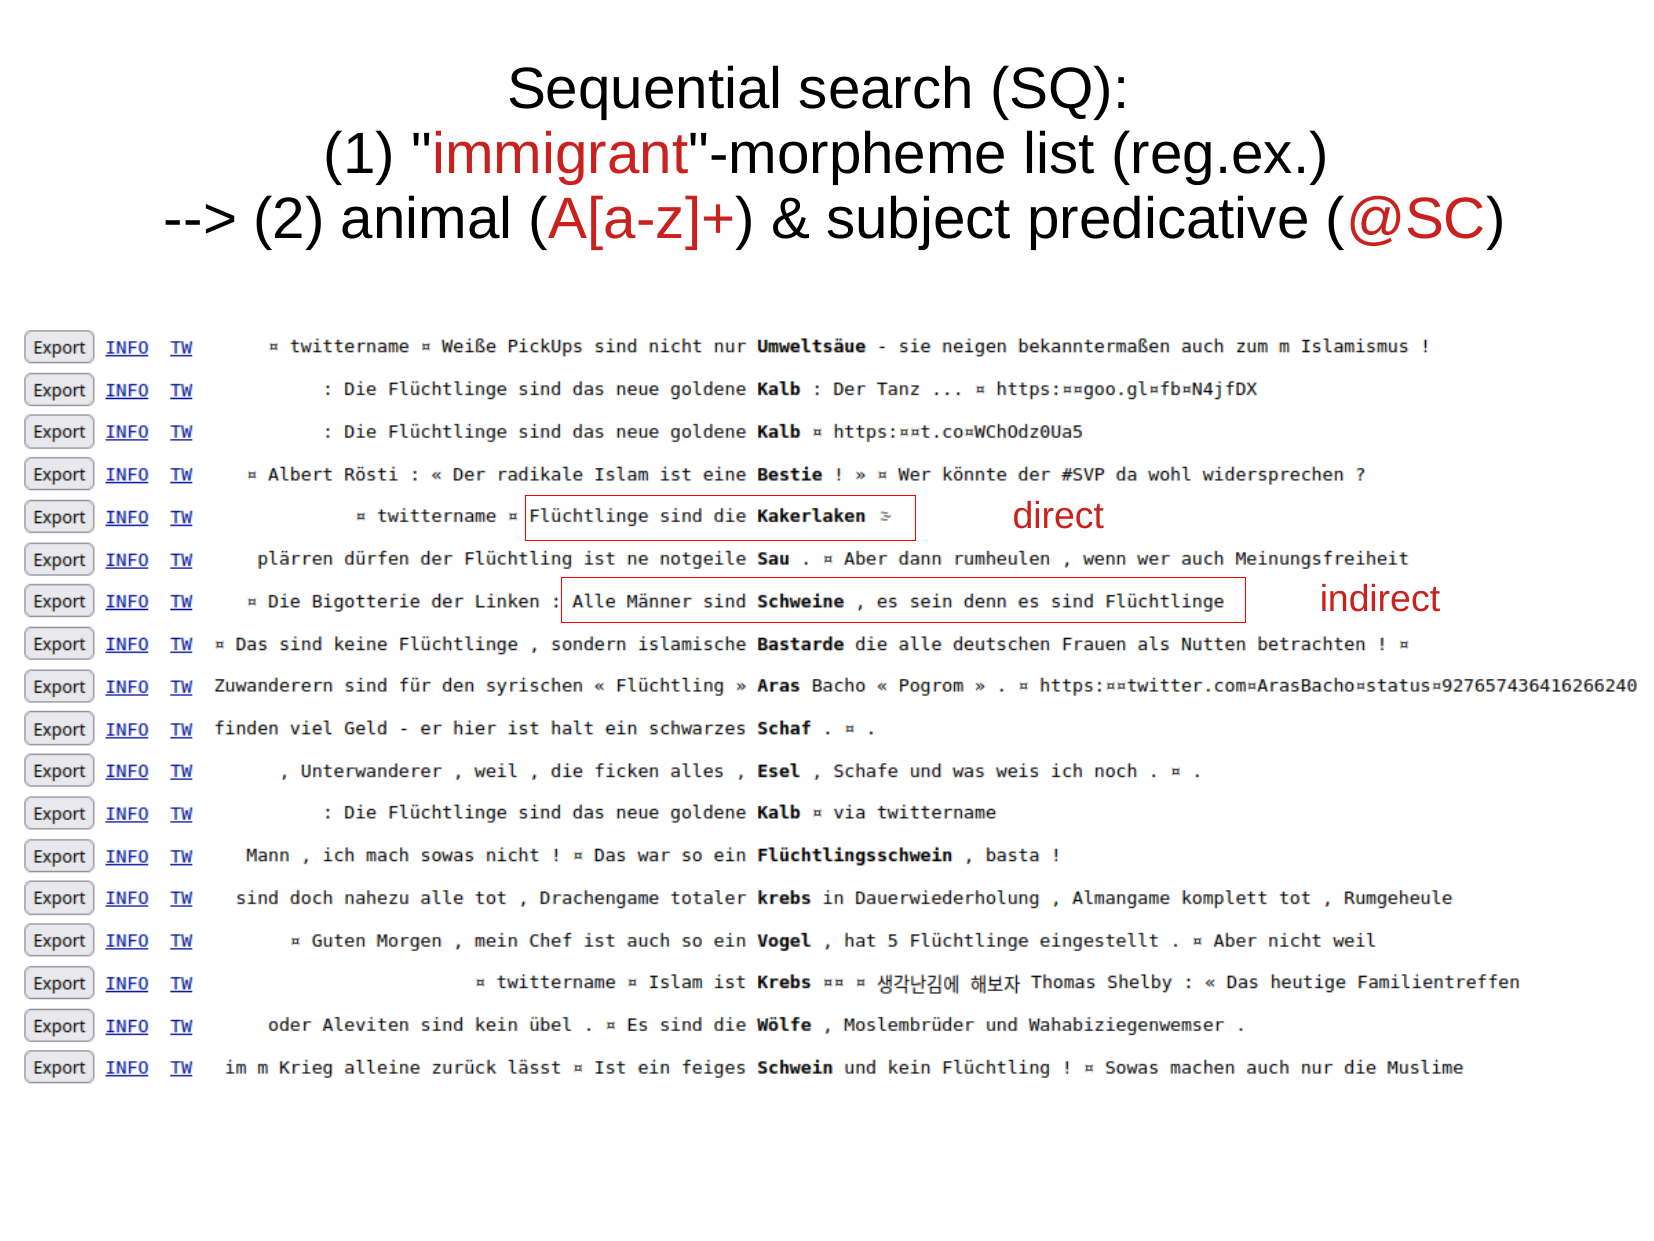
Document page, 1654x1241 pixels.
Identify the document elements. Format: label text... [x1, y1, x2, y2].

text_box [525, 495, 916, 541]
picture [1, 329, 1654, 1089]
title Sequential search (SQ): (1) "immigrant"-morpheme list (reg.ex.) --> (2) animal (A[a-z]+) & subject predicative (@SC) [82, 49, 1571, 257]
text_box [561, 577, 1246, 623]
text_box indirect [1305, 570, 1493, 627]
text_box direct [997, 487, 1186, 545]
